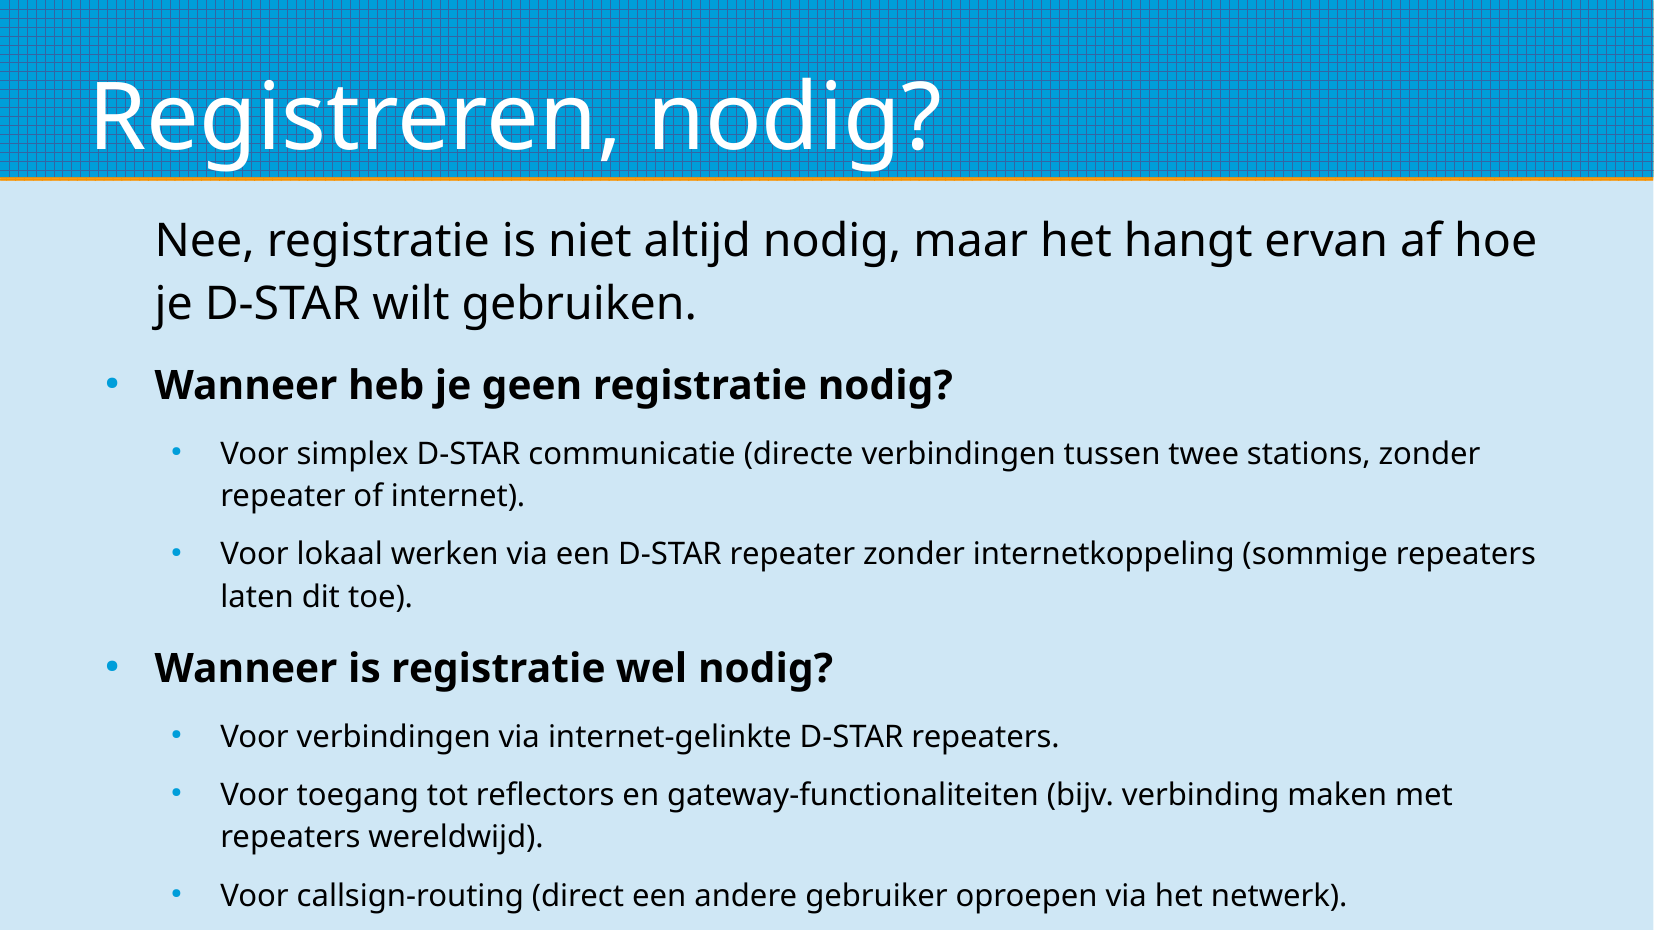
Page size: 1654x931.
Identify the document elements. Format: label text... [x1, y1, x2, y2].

title Registreren, nodig? [88, 14, 1565, 178]
list Nee, registratie is niet altijd nodig, maar het hangt ervan af hoe je D-STAR wilt gebruiken. Wanneer heb je geen registratie nodig? Voor simplex D-STAR communicatie (directe verbindingen tussen twee stations, zonder repeater of internet). Voor lokaal werken via een D-STAR repeater zonder internetkoppeling (sommige repeaters laten dit toe). Wanneer is registratie wel nodig? Voor verbindingen via internet-gelinkte D-STAR repeaters. Voor toegang tot reflectors en gateway-functionaliteiten (bijv. verbinding maken met repeaters wereldwijd). Voor callsign-routing (direct een andere gebruiker oproepen via het netwerk). [88, 206, 1565, 916]
